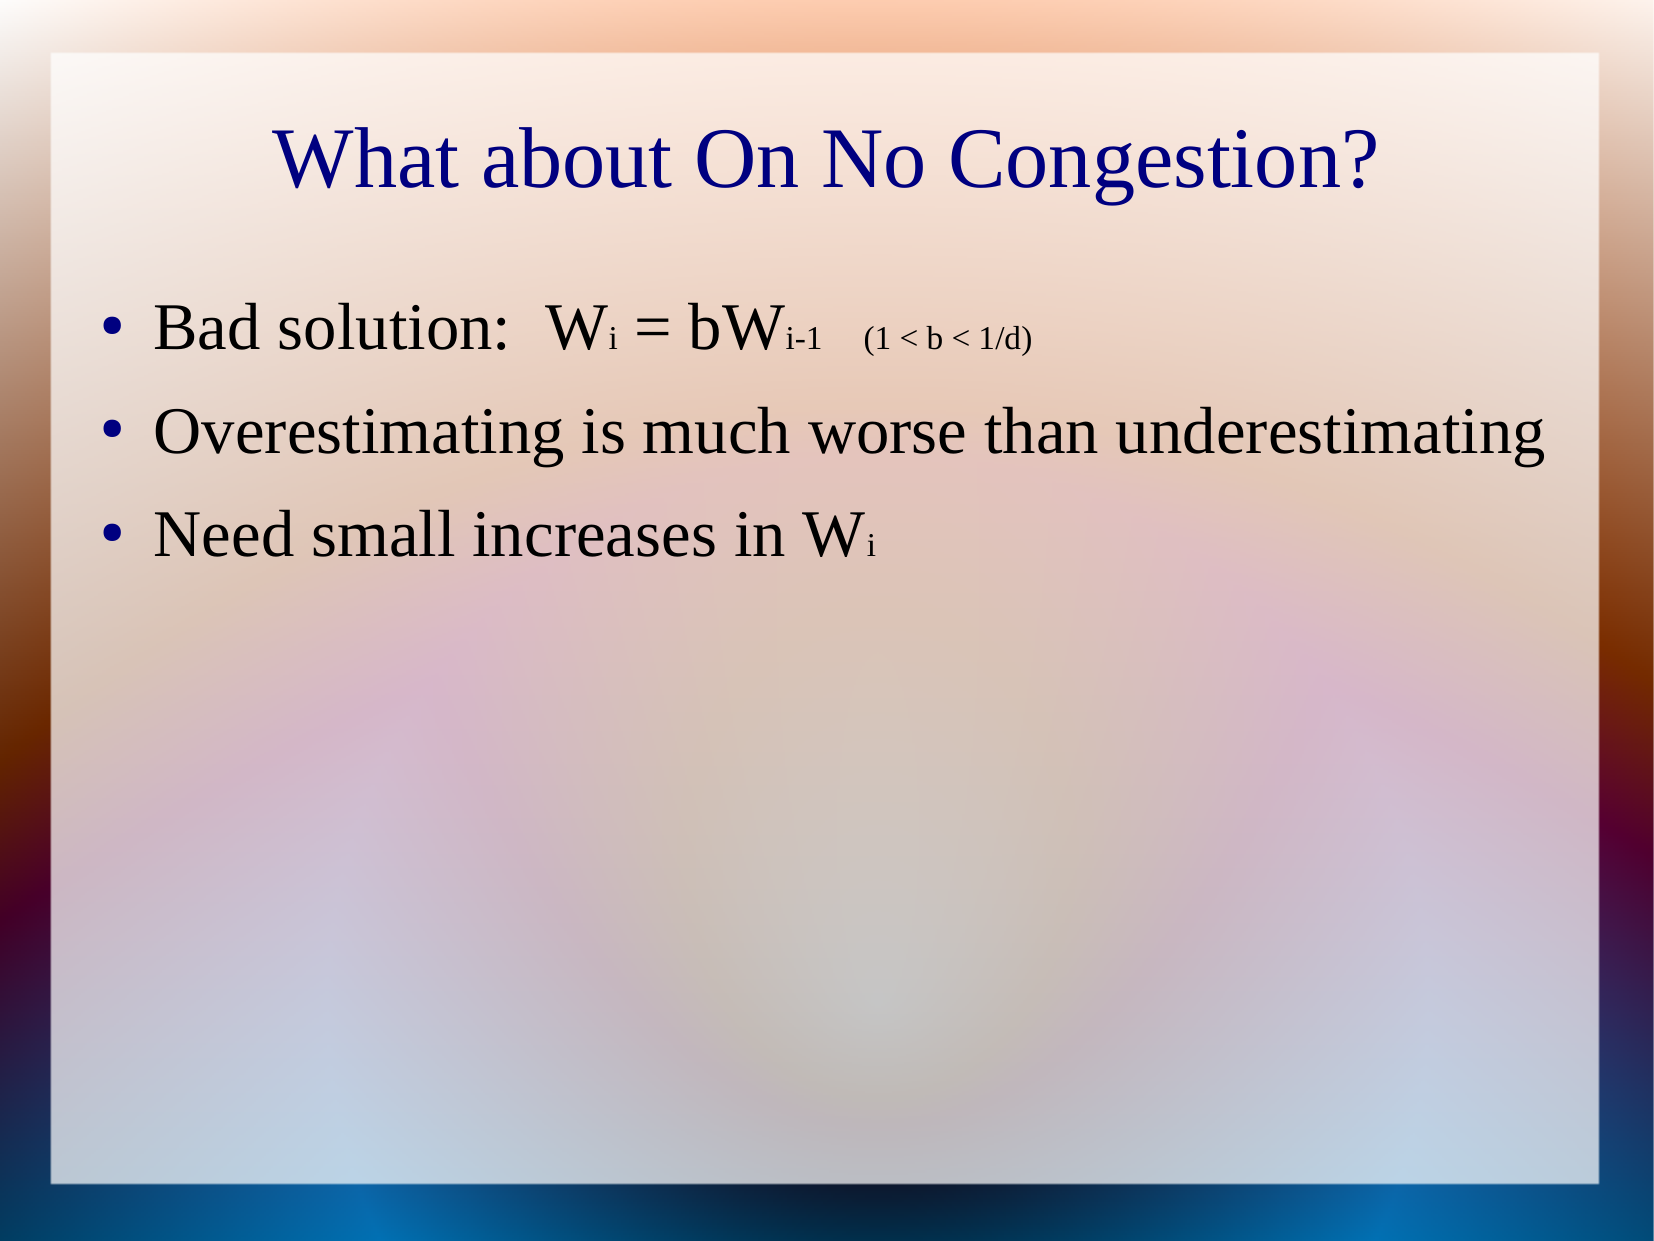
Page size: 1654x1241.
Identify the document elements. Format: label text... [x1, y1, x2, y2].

title What about On No Congestion? [82, 55, 1571, 263]
list Bad solution: Wi = bWi-1 (1 < b < 1/d) Overestimating is much worse than underestimating Need small increases in Wi [82, 290, 1571, 1109]
picture [0, 0, 1654, 1241]
